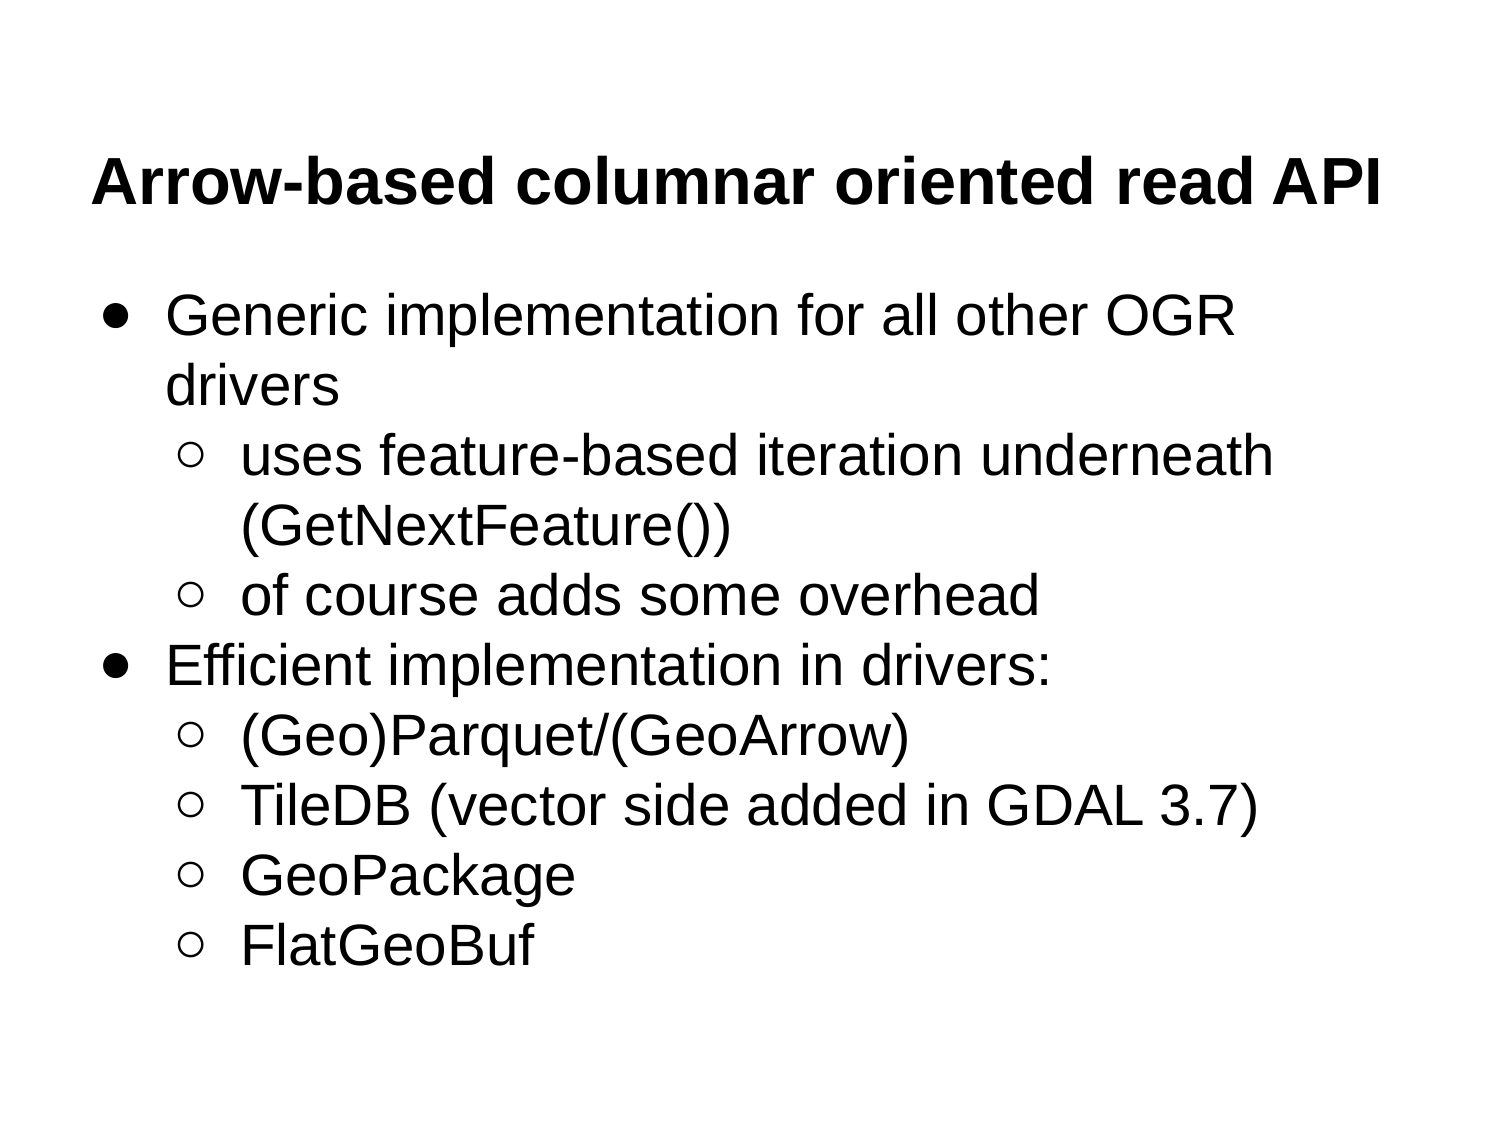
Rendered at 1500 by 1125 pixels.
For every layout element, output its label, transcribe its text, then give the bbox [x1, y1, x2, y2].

title Arrow-based columnar oriented read API [75, 45, 1425, 233]
list Generic implementation for all other OGR drivers uses feature-based iteration underneath (GetNextFeature()) of course adds some overhead Efficient implementation in drivers: (Geo)Parquet/(GeoArrow) TileDB (vector side added in GDAL 3.7) GeoPackage FlatGeoBuf [75, 262, 1425, 1078]
